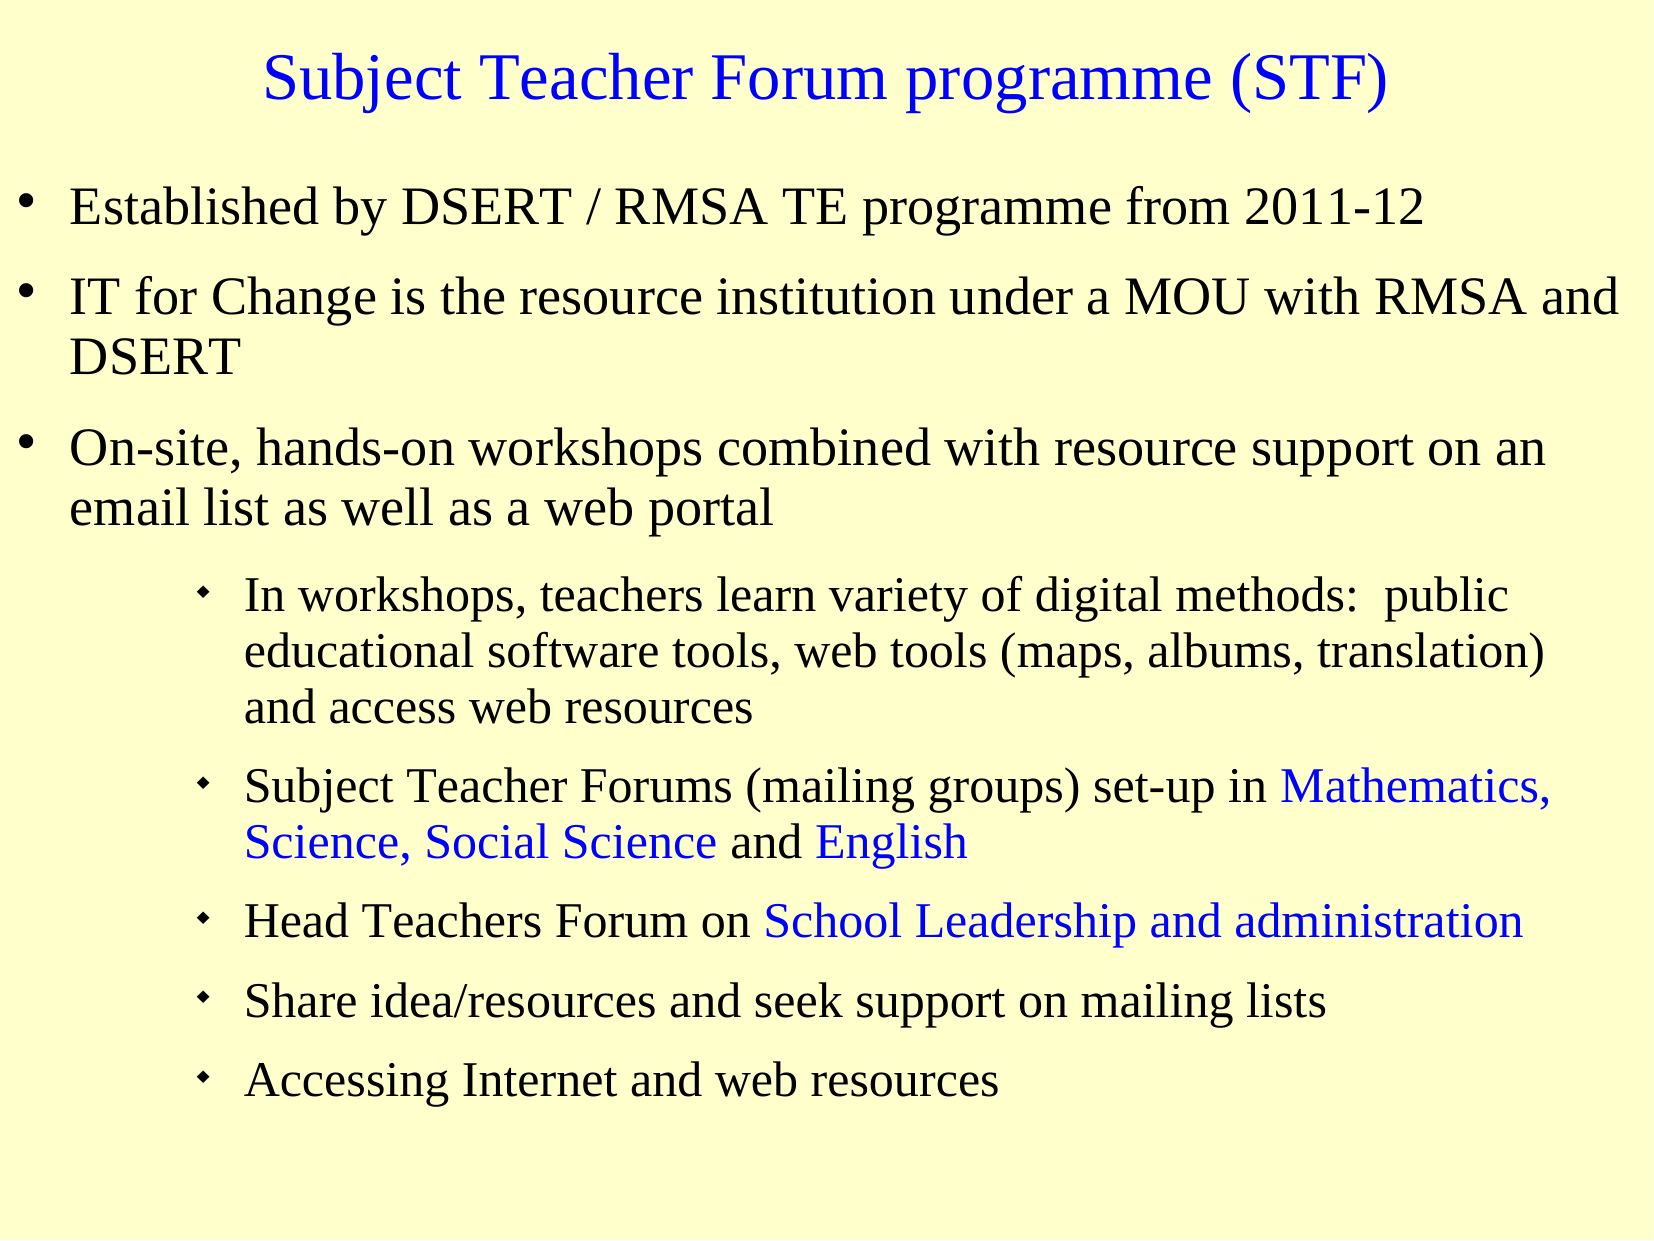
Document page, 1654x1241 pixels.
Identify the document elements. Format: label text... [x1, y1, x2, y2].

title Subject Teacher Forum programme (STF) [82, 25, 1571, 125]
list Established by DSERT / RMSA TE programme from 2011-12 IT for Change is the resource institution under a MOU with RMSA and DSERT On-site, hands-on workshops combined with resource support on an email list as well as a web portal In workshops, teachers learn variety of digital methods: public educational software tools, web tools (maps, albums, translation) and access web resources Subject Teacher Forums (mailing groups) set-up in Mathematics, Science, Social Science and English Head Teachers Forum on School Leadership and administration Share idea/resources and seek support on mailing lists Accessing Internet and web resources [0, 171, 1630, 1217]
